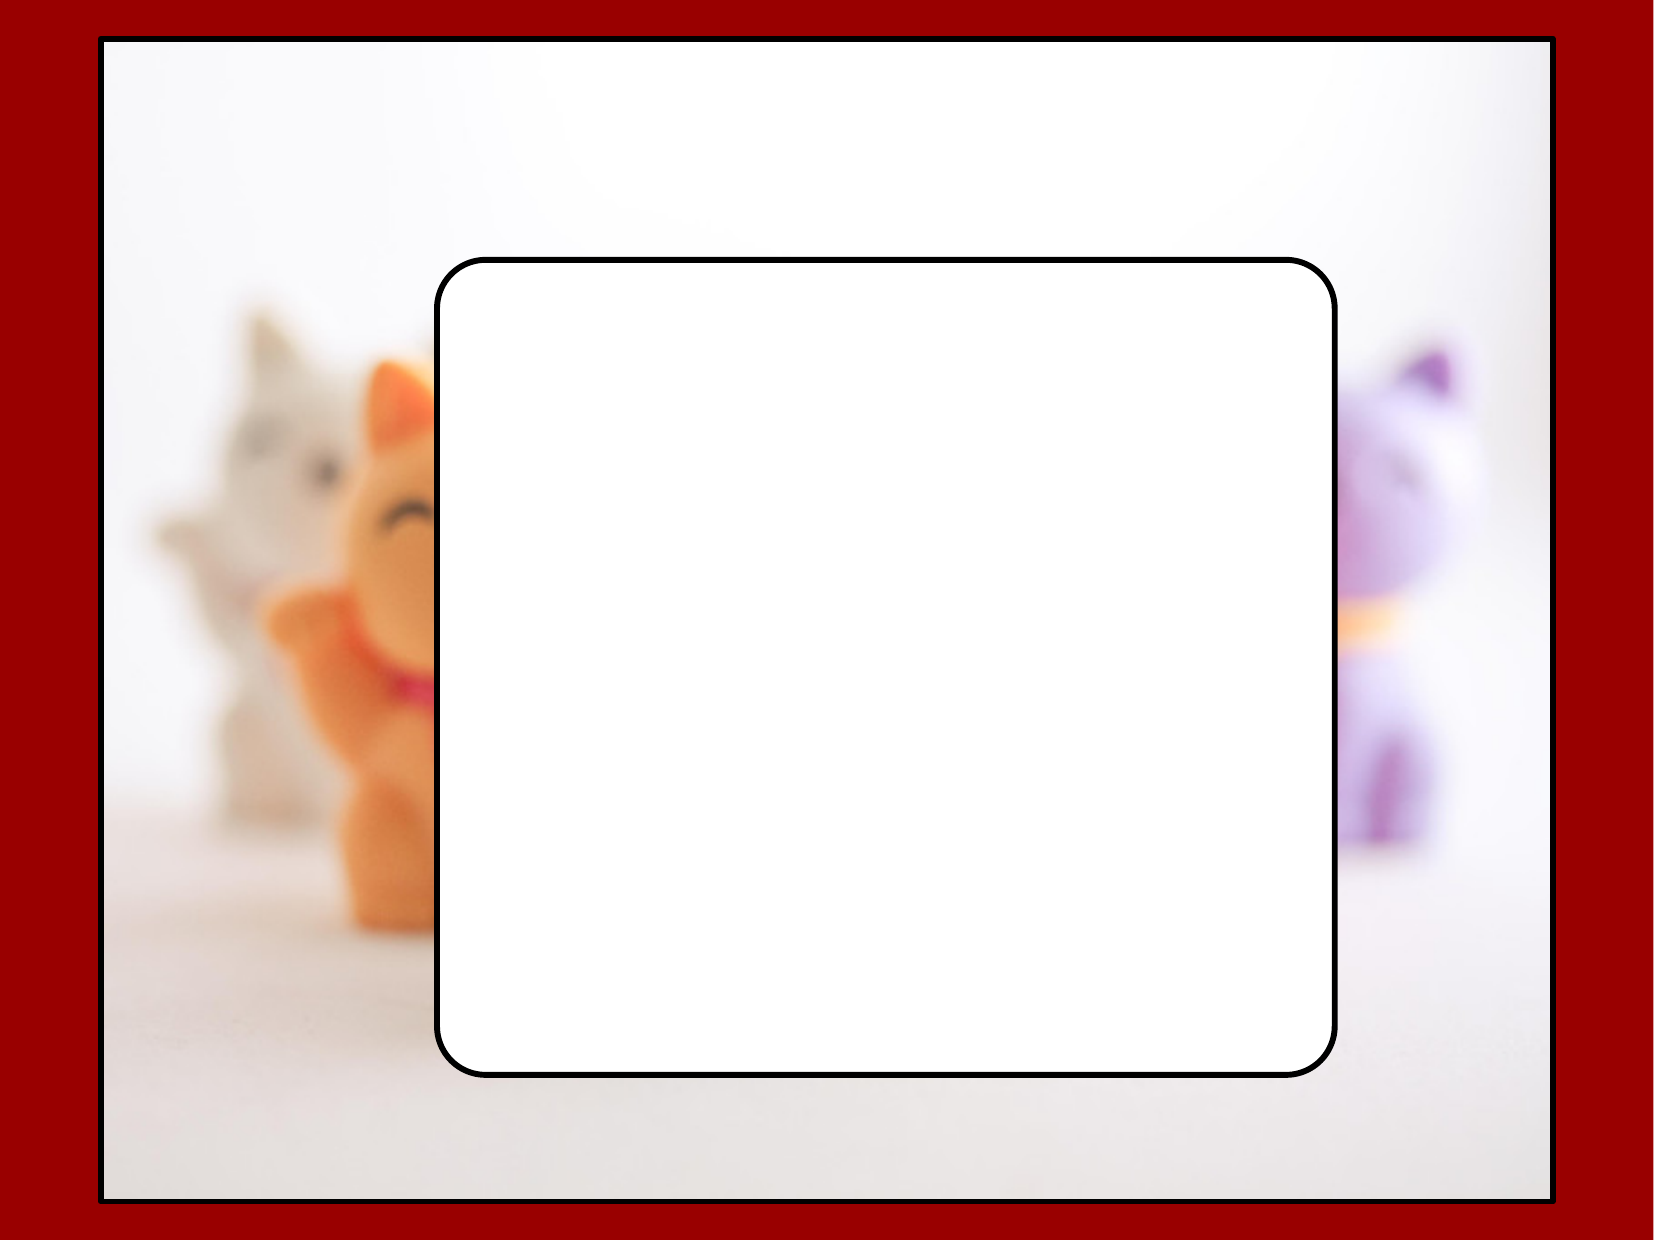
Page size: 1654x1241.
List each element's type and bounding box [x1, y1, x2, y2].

picture [103, 41, 1550, 1199]
text_box [437, 259, 1335, 1075]
